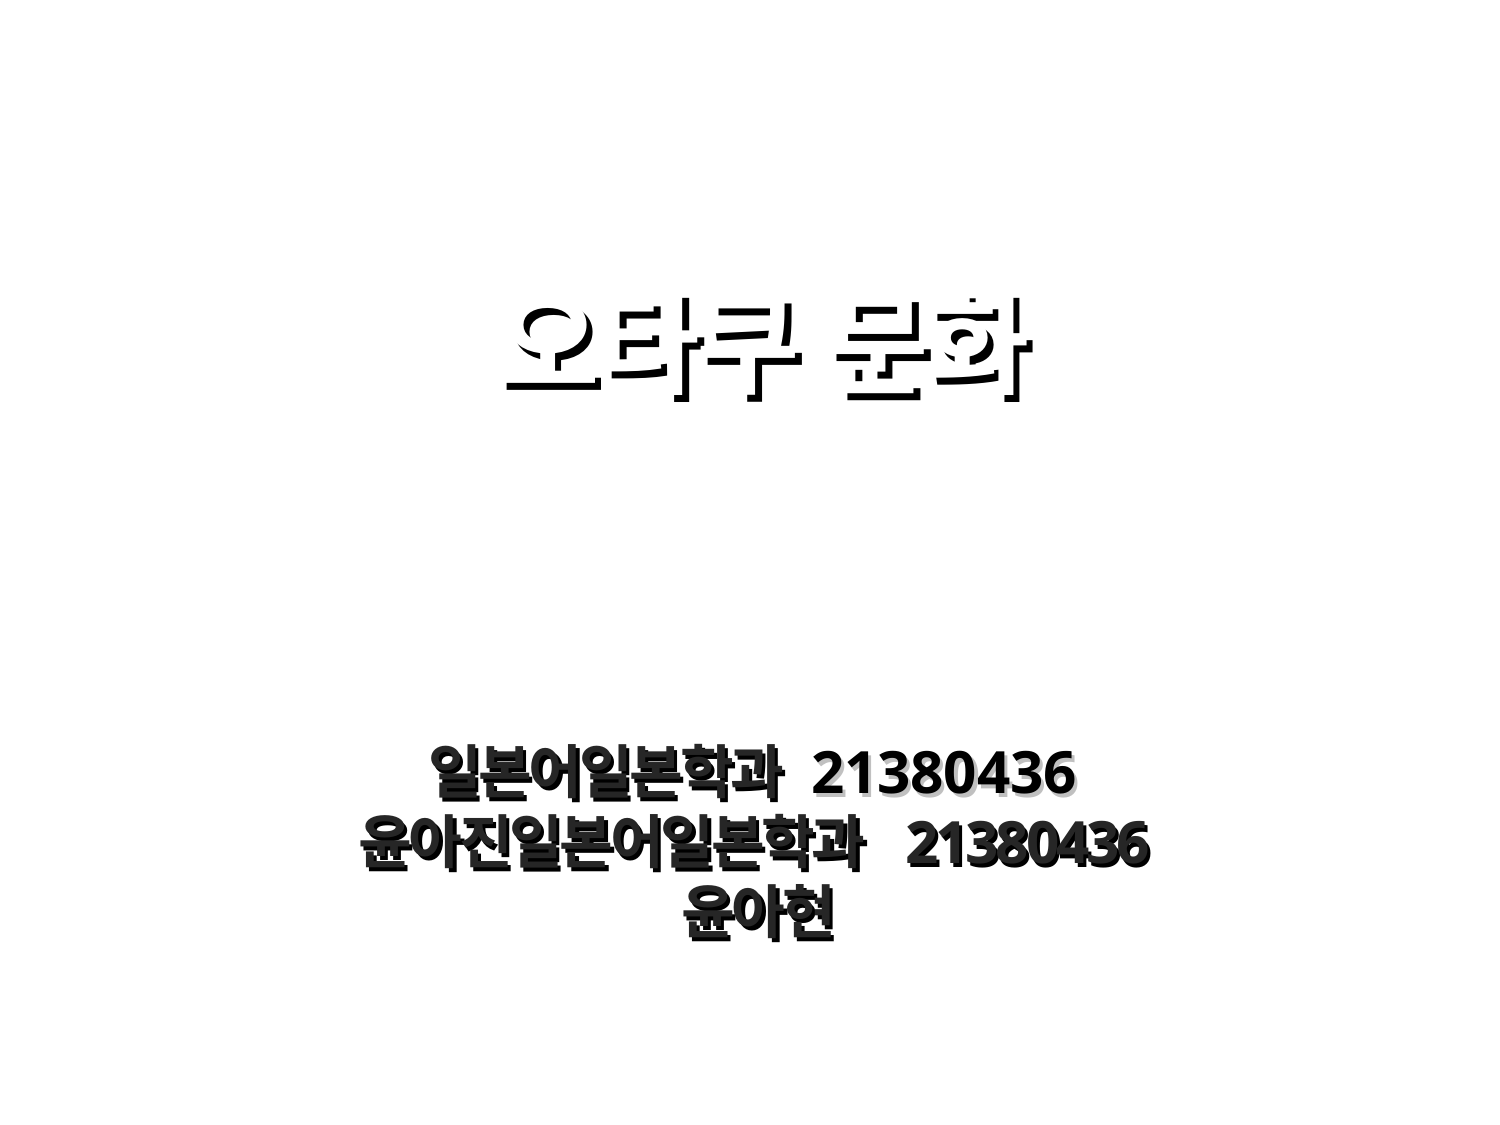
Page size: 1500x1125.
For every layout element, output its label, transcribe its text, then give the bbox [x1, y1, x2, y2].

text_box 일본어일본학과 21380436 윤아진일본어일본학과 21380436 윤아현 [309, 728, 1208, 885]
text_box 오타쿠 문화 [317, 265, 1208, 417]
